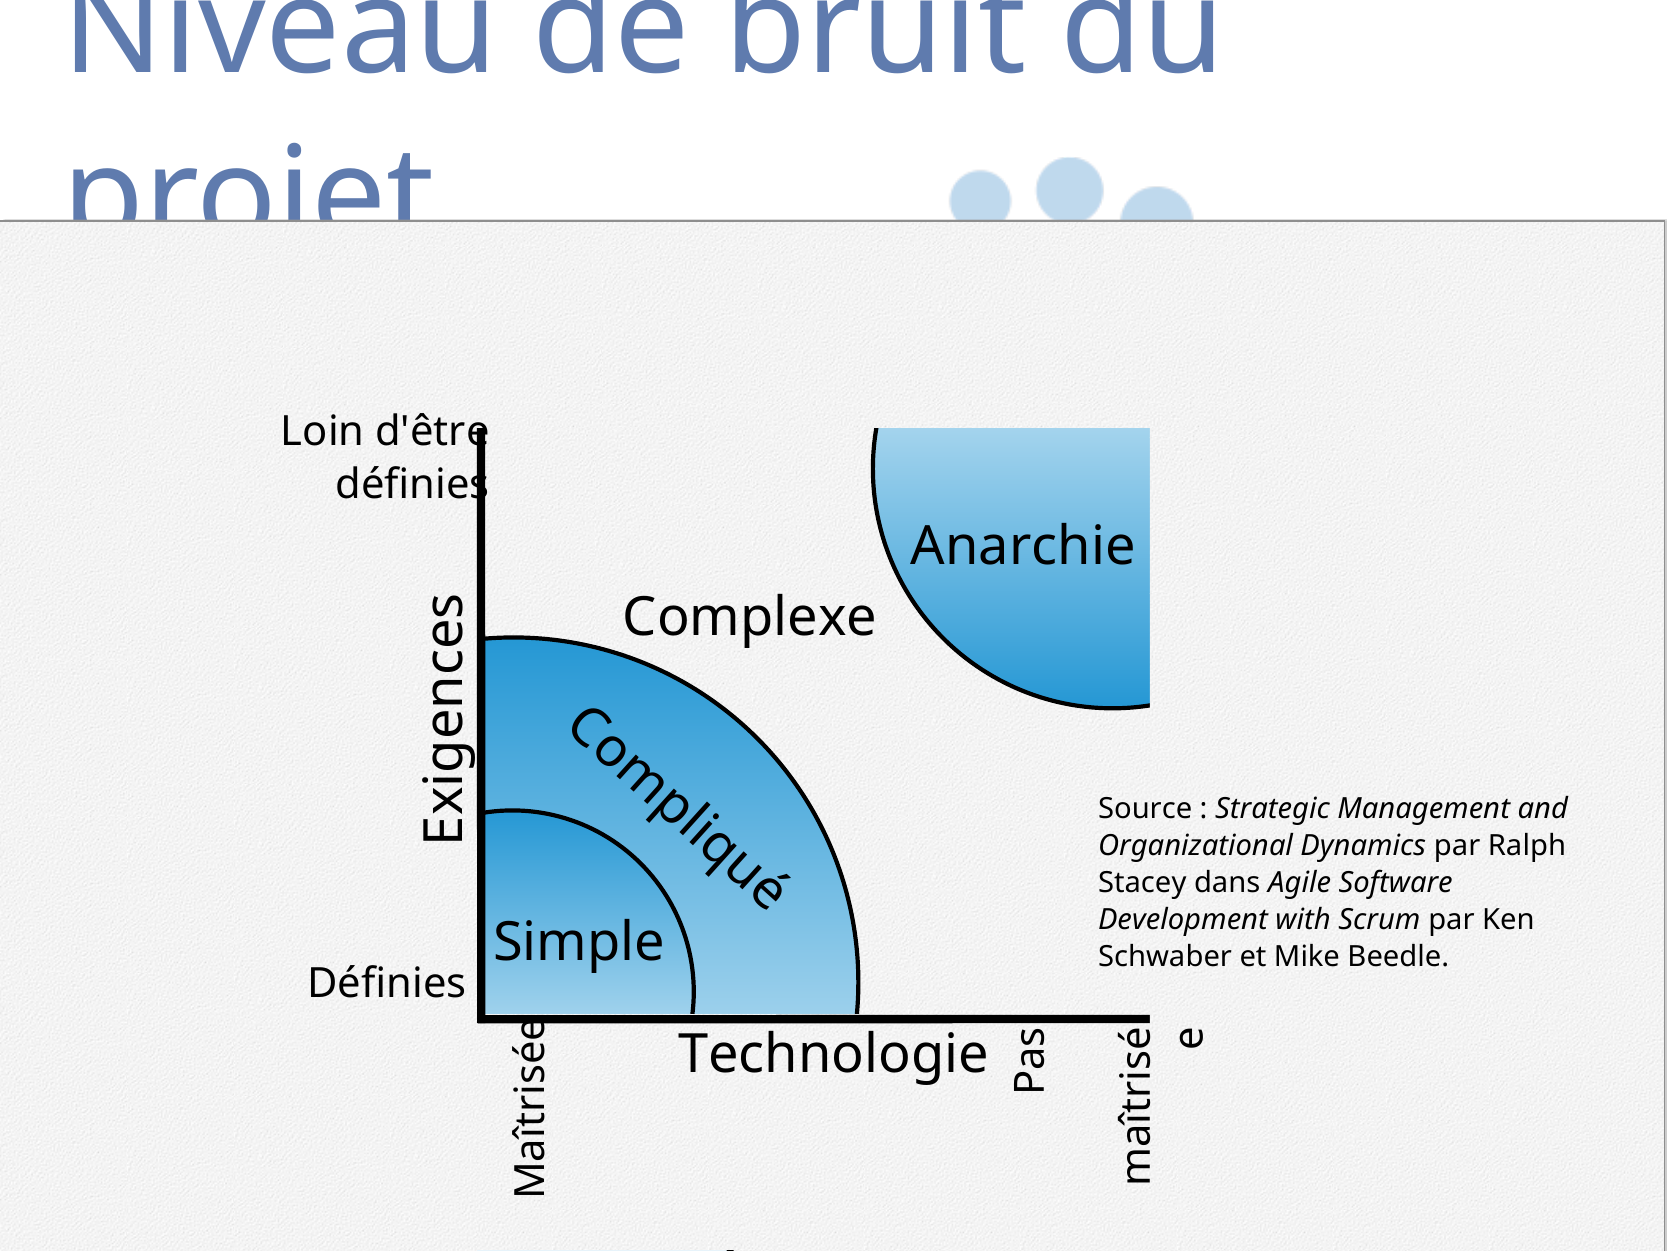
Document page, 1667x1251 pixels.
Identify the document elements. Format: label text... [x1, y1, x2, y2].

text_box Source : Strategic Management and Organizational Dynamics par Ralph Stacey dans Agile Software Development with Scrum par Ken Schwaber et Mike Beedle. [1098, 807, 1615, 956]
text_box Anarchie [921, 531, 933, 548]
text_box Anarchie [910, 509, 1136, 579]
text_box Maîtrisée [501, 1017, 555, 1200]
text_box Technologie [678, 1017, 990, 1087]
text_box Loin d'être définies [280, 403, 490, 510]
text_box Pas maîtrisée [1001, 1027, 1214, 1194]
text_box Exigences [407, 593, 476, 847]
text_box Définies [307, 954, 467, 1008]
picture [835, 213, 1563, 220]
text_box Compliqué [554, 687, 807, 925]
title Niveau de bruit du projet [56, 0, 1609, 213]
text_box Complexe [622, 579, 878, 649]
text_box [0, 220, 1665, 1251]
text_box Simple [493, 904, 666, 974]
